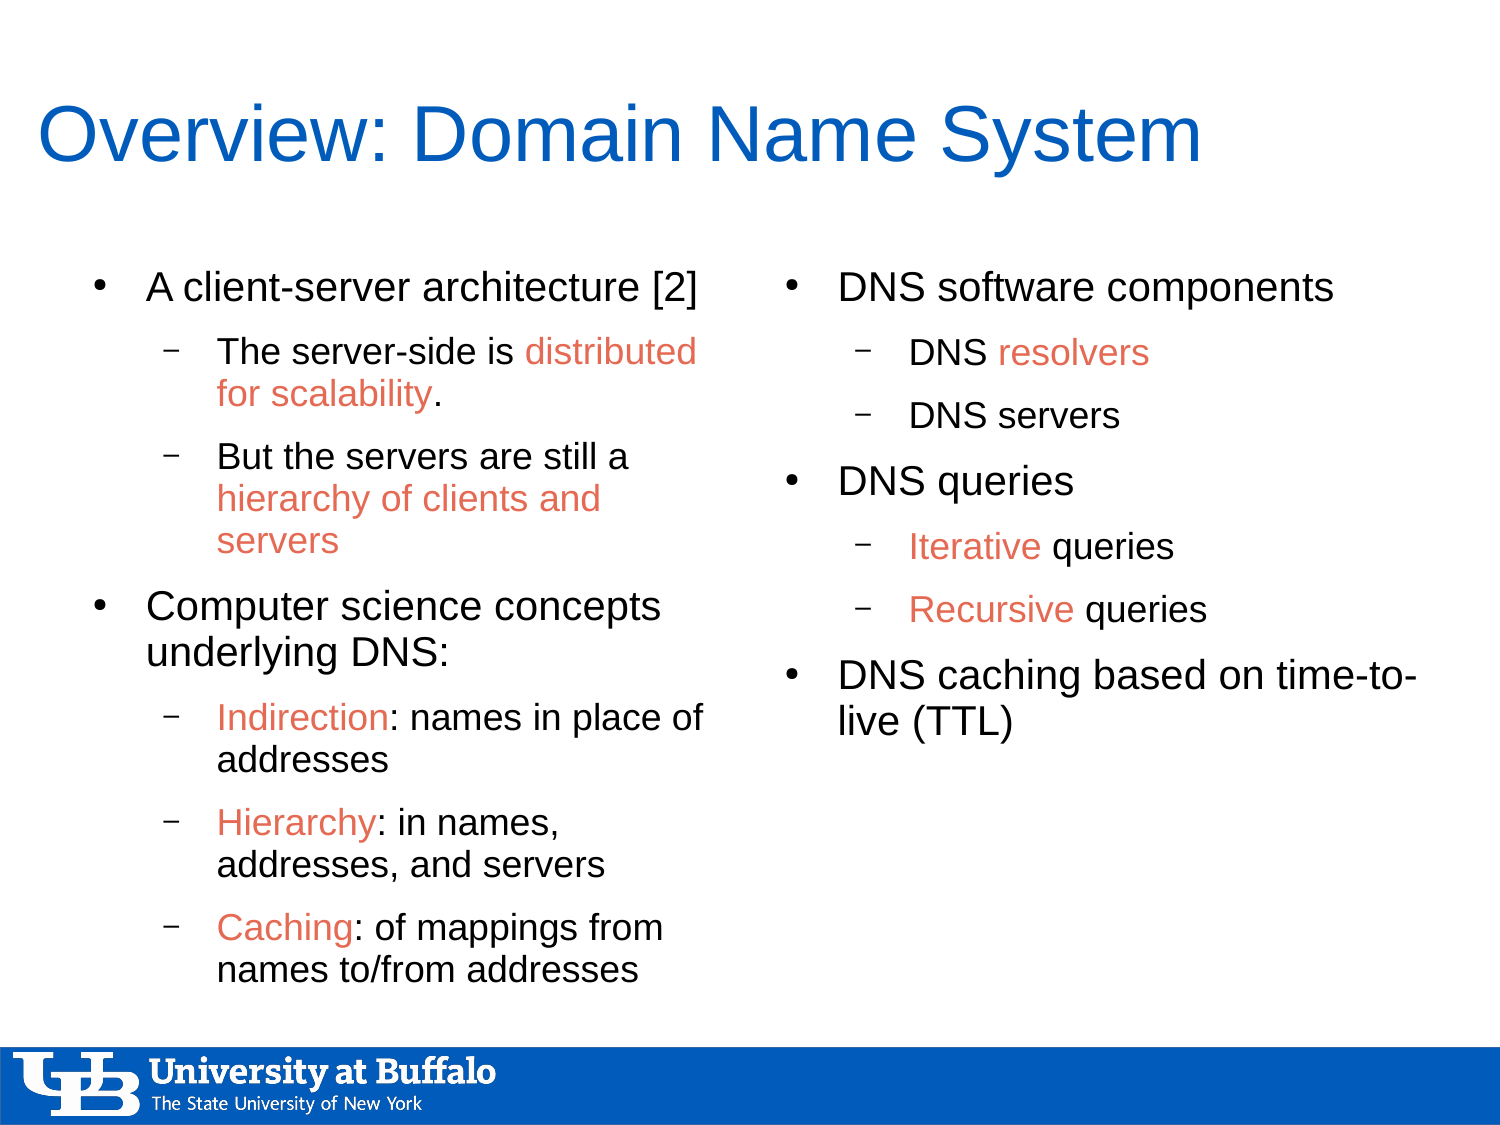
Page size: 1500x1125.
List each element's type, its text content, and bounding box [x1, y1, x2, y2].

title Overview: Domain Name System [37, 95, 1388, 173]
list DNS software components DNS resolvers DNS servers DNS queries Iterative queries Recursive queries DNS caching based on time-to-live (TTL) [766, 263, 1426, 916]
list A client-server architecture [2] The server-side is distributed for scalability. But the servers are still a hierarchy of clients and servers Computer science concepts underlying DNS: Indirection: names in place of addresses Hierarchy: in names, addresses, and servers Caching: of mappings from names to/from addresses [75, 263, 734, 916]
picture [13, 1052, 496, 1116]
